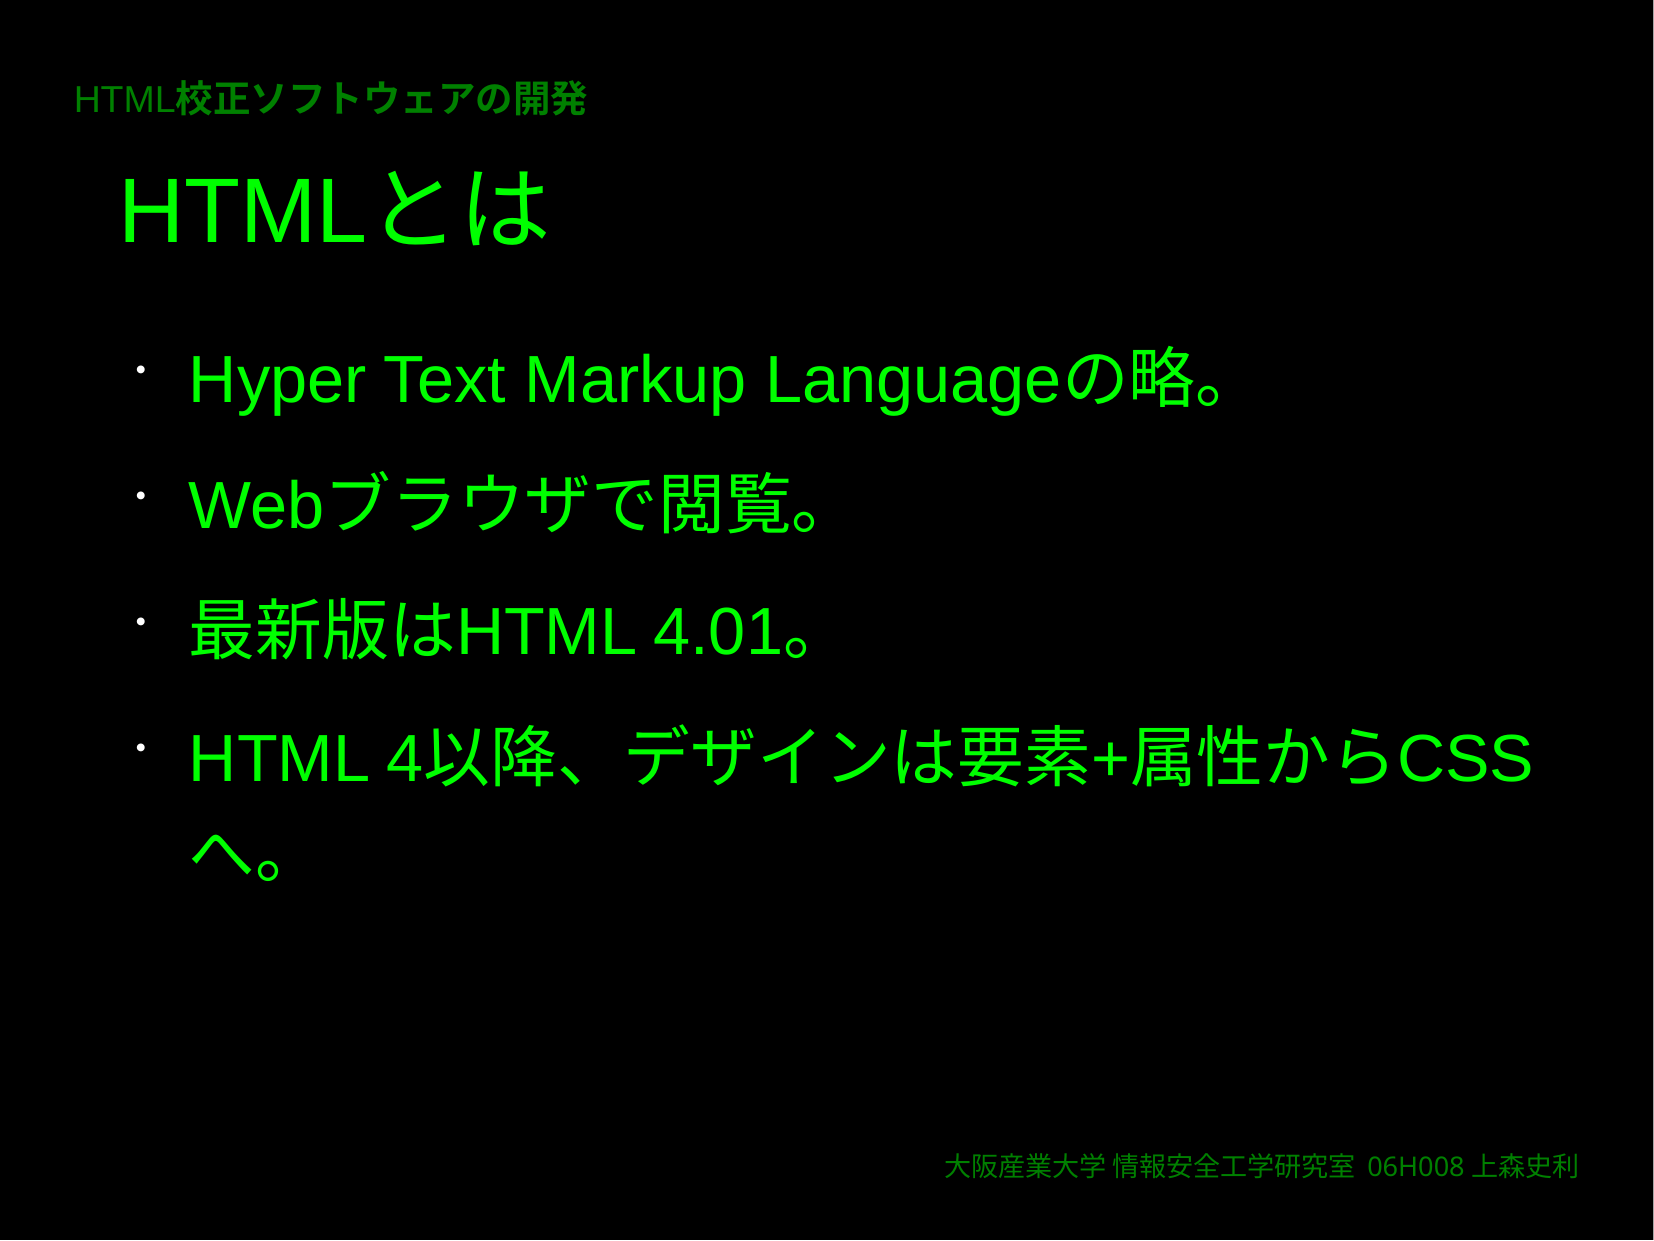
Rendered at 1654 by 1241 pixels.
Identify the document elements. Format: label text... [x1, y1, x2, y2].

title HTMLとは [118, 150, 1601, 254]
list Hyper Text Markup Languageの略。 Webブラウザで閲覧。 最新版はHTML 4.01。 HTML 4以降、デザインは要素+属性からCSSへ。 [118, 324, 1595, 1078]
